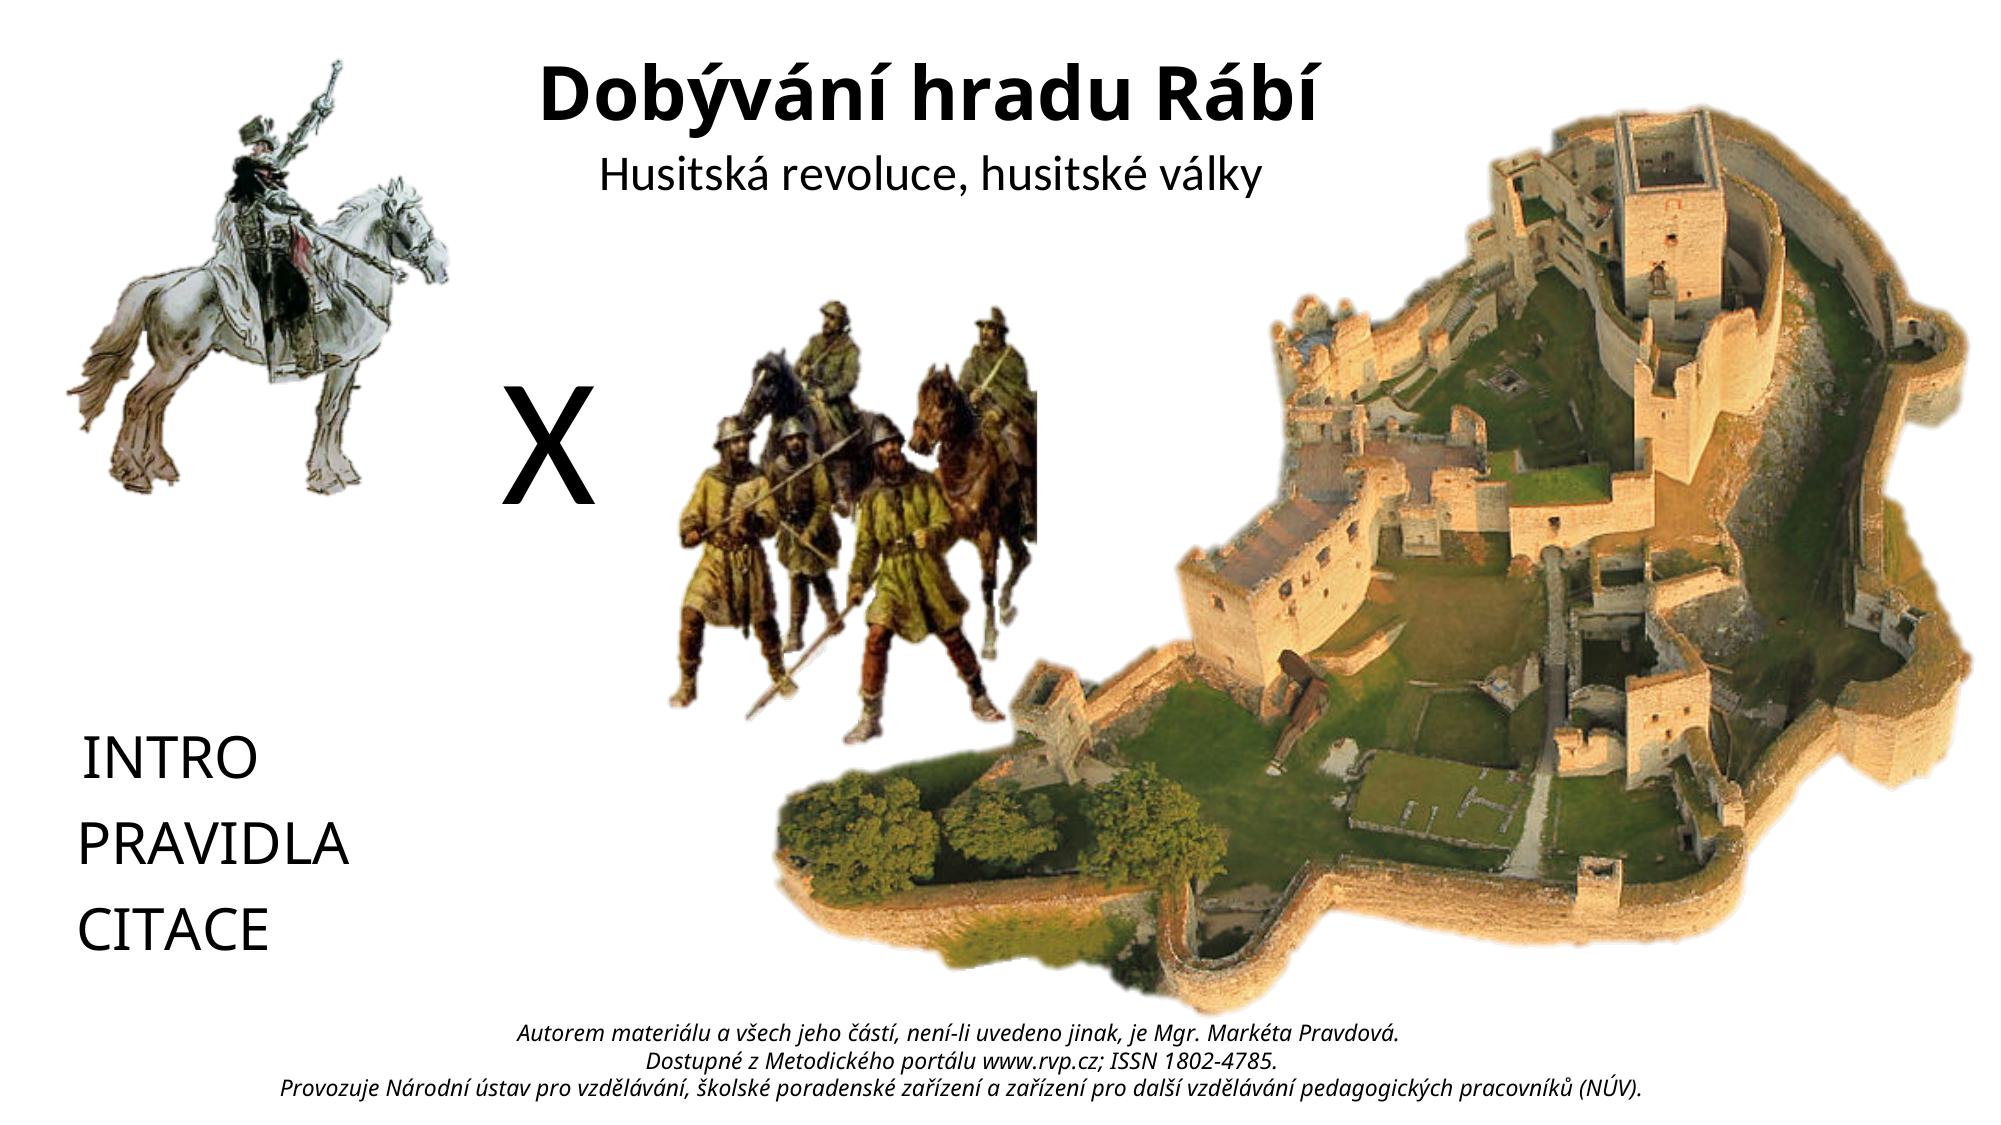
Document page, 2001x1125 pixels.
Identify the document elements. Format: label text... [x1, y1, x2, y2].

text_box CITACE [61, 884, 287, 970]
text_box PRAVIDLA [61, 798, 365, 884]
text_box X [486, 313, 612, 550]
picture [639, 68, 2001, 1031]
text_box Husitská revoluce, husitské války [584, 132, 1279, 208]
picture [61, 42, 460, 549]
text_box Autorem materiálu a všech jeho částí, není-li uvedeno jinak, je Mgr. Markéta Pravdová. Dostupné z Metodického portálu www.rvp.cz; ISSN 1802-4785. Provozuje Národní ústav pro vzdělávání, školské poradenské zařízení a zařízení pro další vzdělávání pedagogických pracovníků (NÚV). [171, 995, 1754, 1125]
text_box Dobývání hradu Rábí [522, 37, 1335, 143]
text_box INTRO [67, 712, 276, 798]
